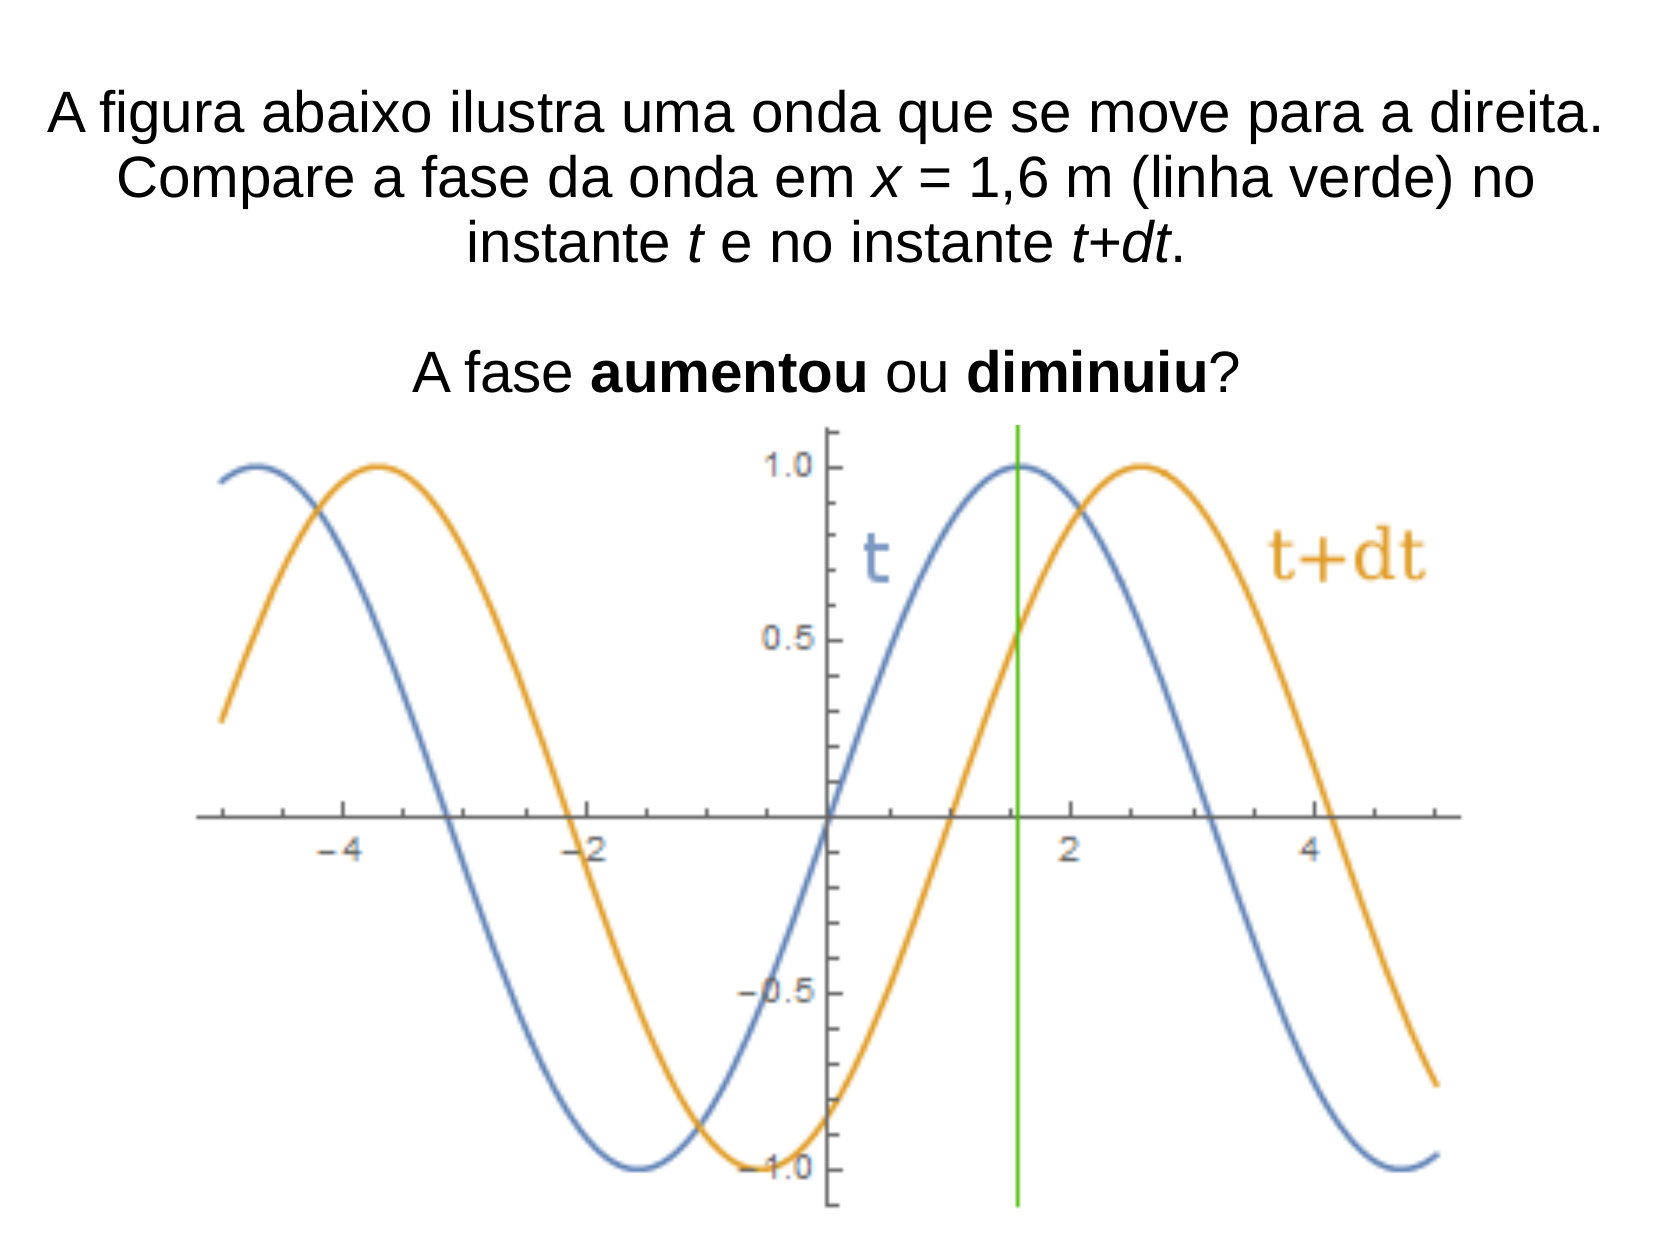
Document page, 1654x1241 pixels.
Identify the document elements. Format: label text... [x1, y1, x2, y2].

picture [194, 425, 1466, 1212]
subtitle A figura abaixo ilustra uma onda que se move para a direita. Compare a fase da onda em x = 1,6 m (linha verde) no instante t e no instante t+dt. A fase aumentou ou diminuiu? [35, 76, 1619, 408]
